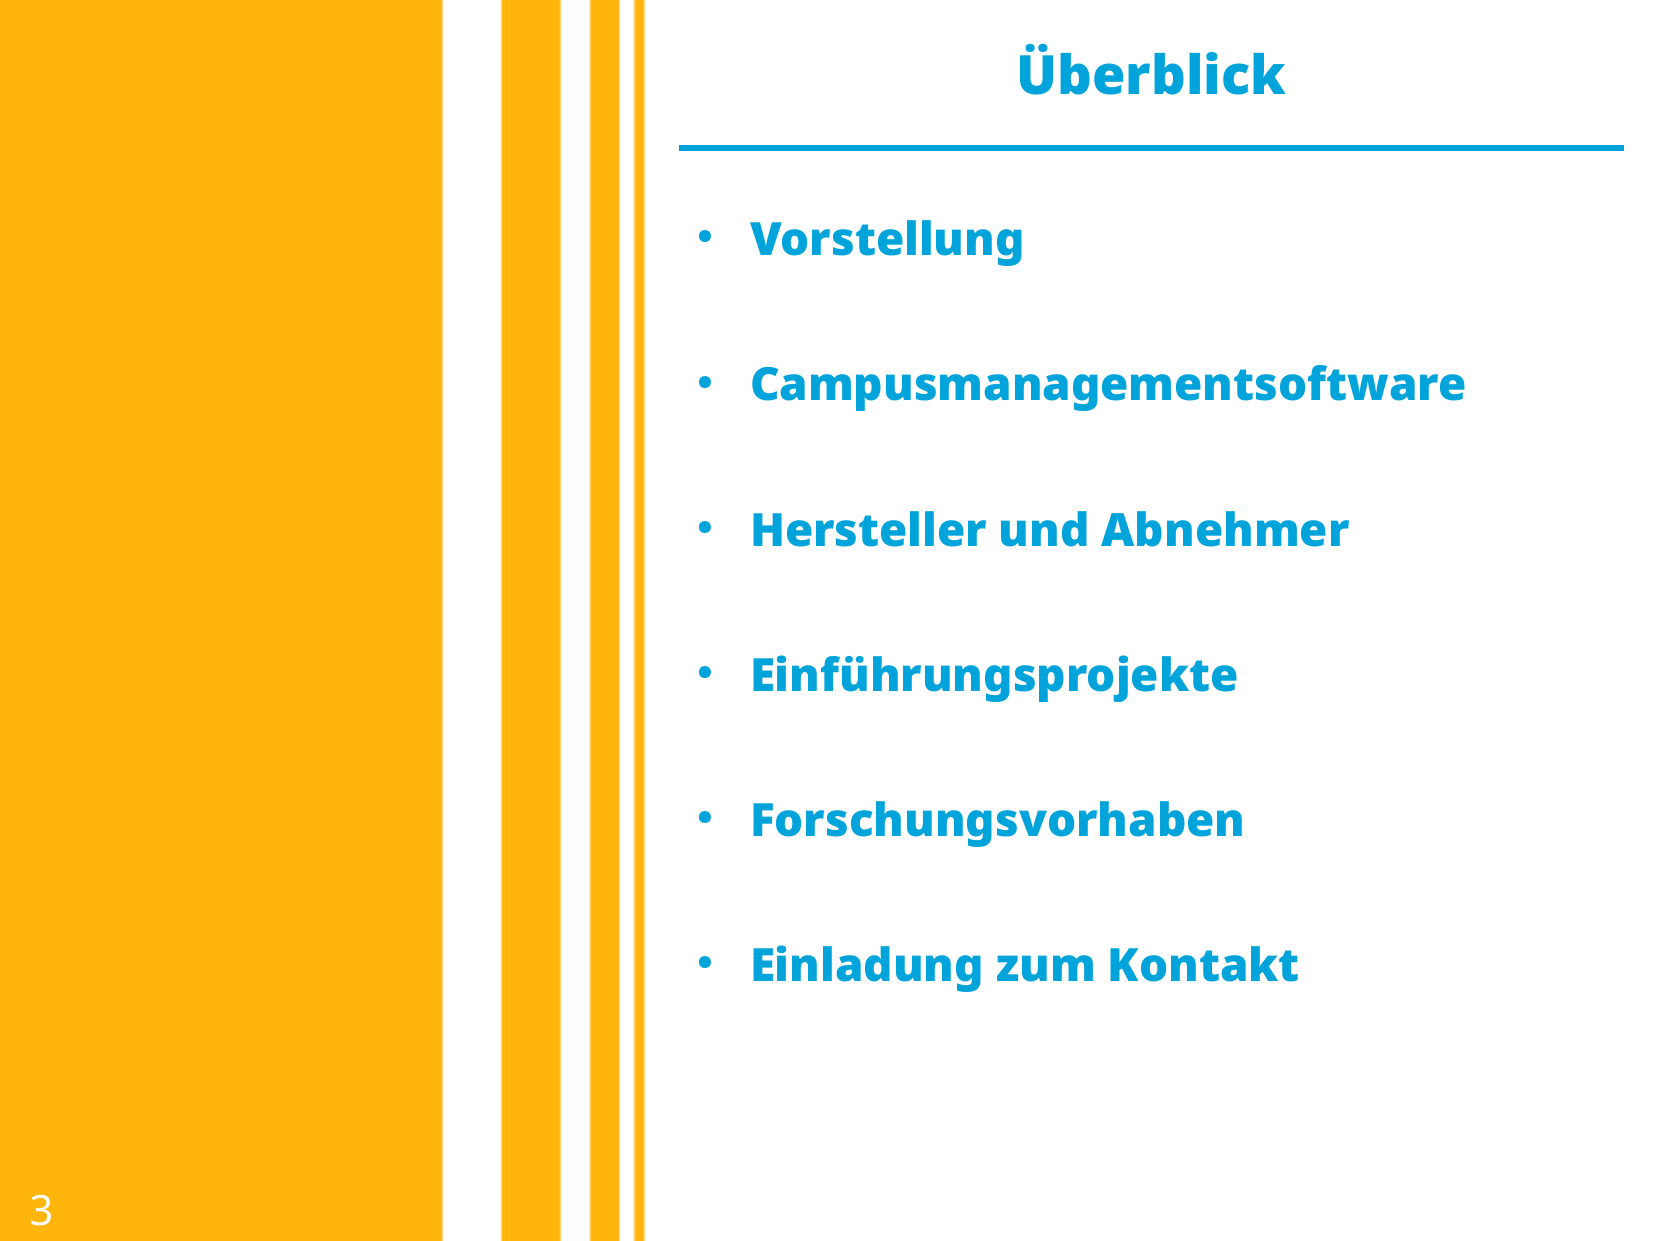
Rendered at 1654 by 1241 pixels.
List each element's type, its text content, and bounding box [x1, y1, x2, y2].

list Vorstellung Campusmanagementsoftware Hersteller und Abnehmer Einführungsprojekte Forschungsvorhaben Einladung zum Kontakt [679, 206, 1625, 1211]
title Überblick [679, 29, 1625, 119]
picture [0, 0, 1653, 1241]
